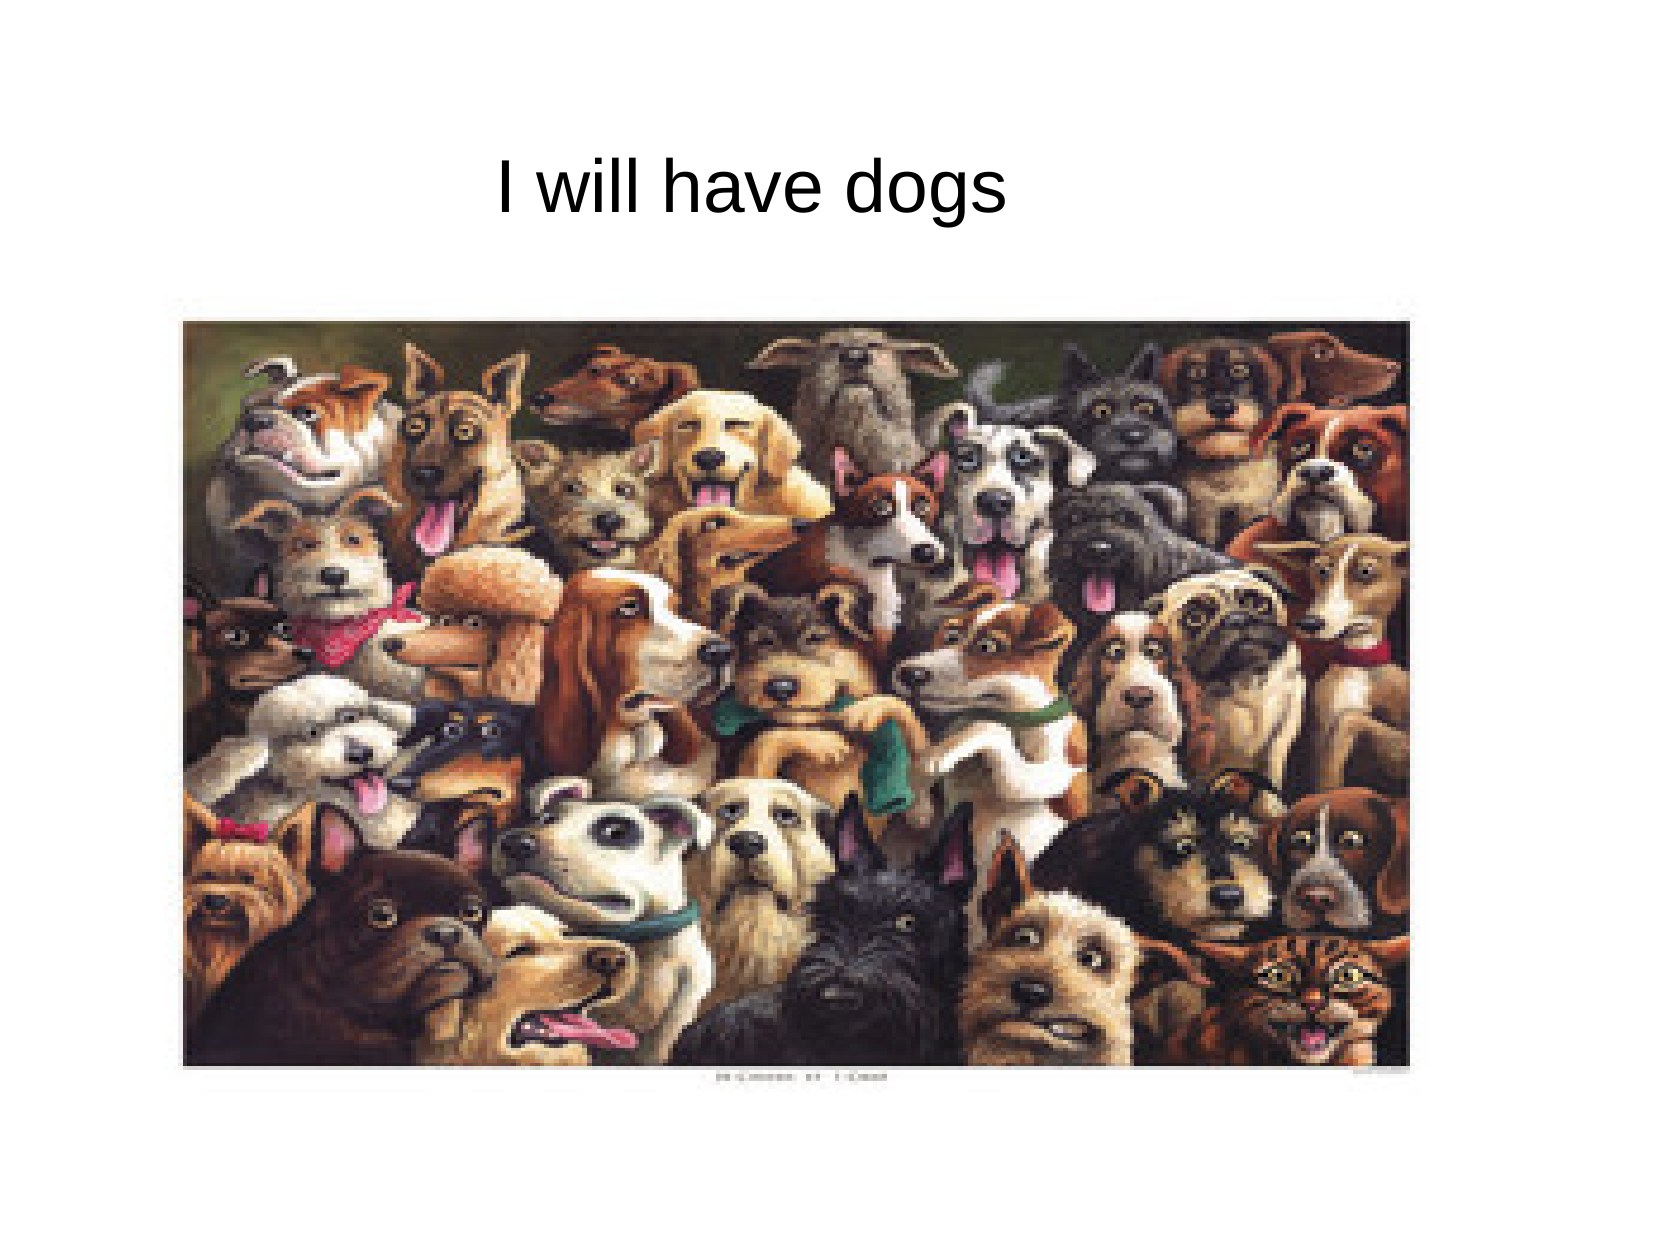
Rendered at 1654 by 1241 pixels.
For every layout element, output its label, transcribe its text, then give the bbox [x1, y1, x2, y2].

text_box I will have dogs [480, 137, 1034, 237]
picture [88, 295, 1506, 1093]
